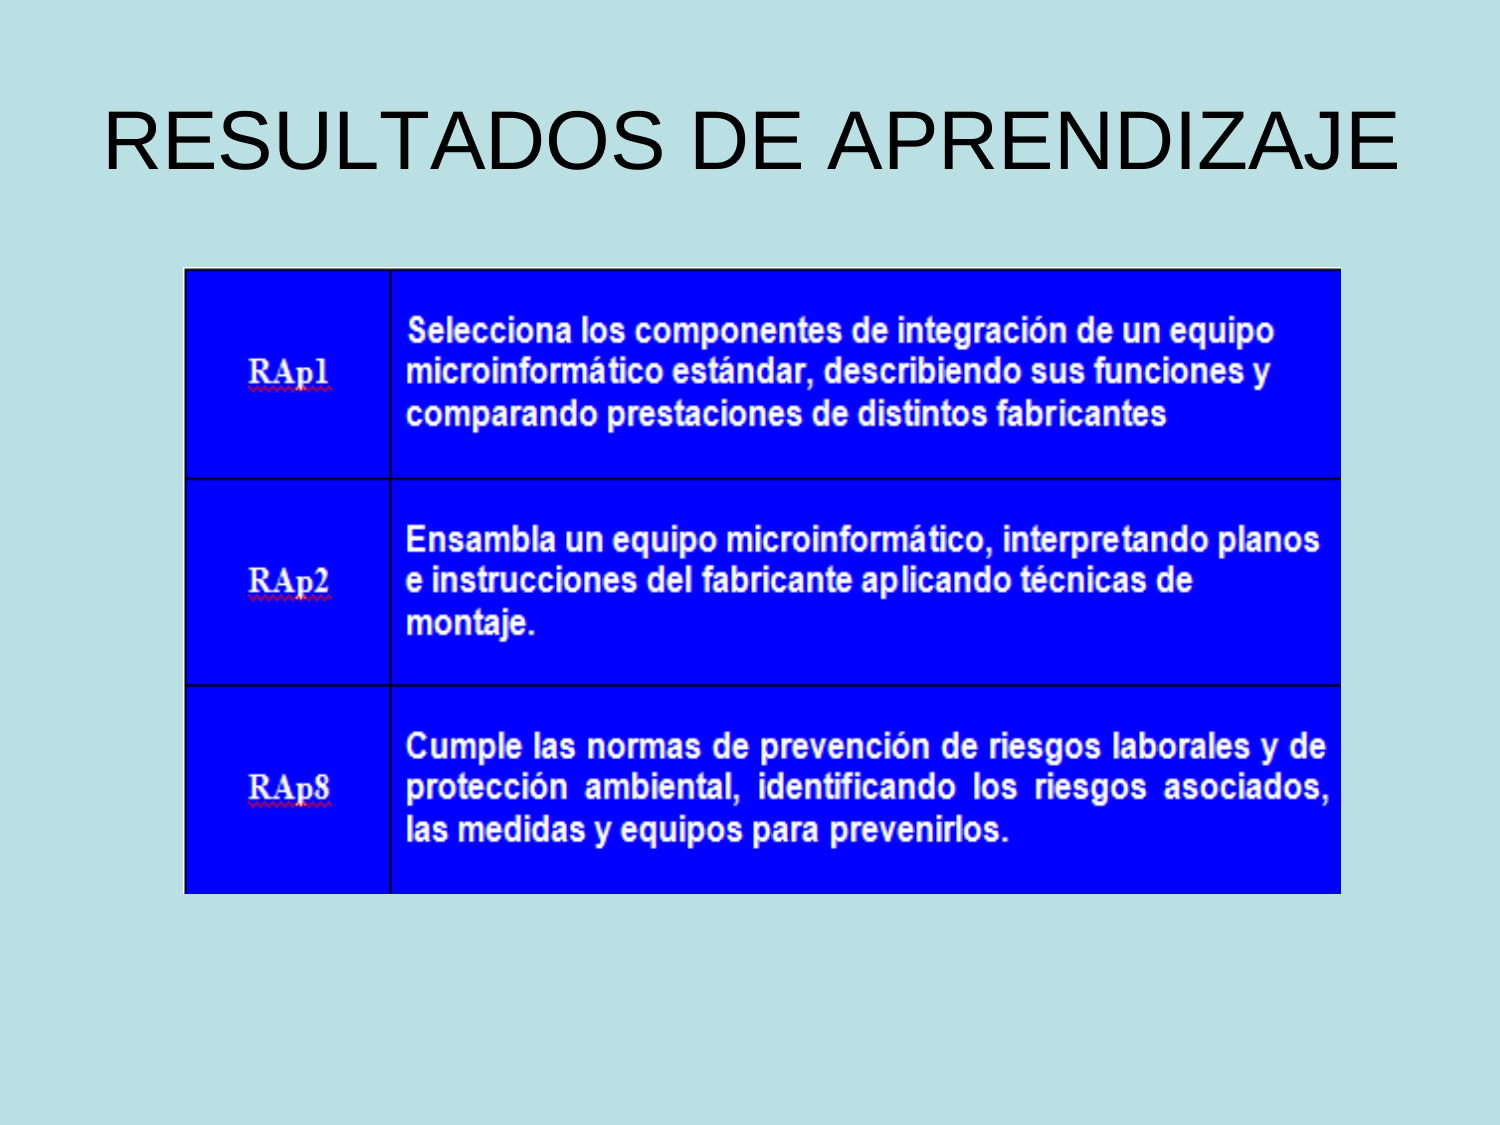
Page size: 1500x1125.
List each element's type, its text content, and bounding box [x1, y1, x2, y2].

picture [183, 267, 1341, 894]
title RESULTADOS DE APRENDIZAJE [76, 42, 1427, 231]
